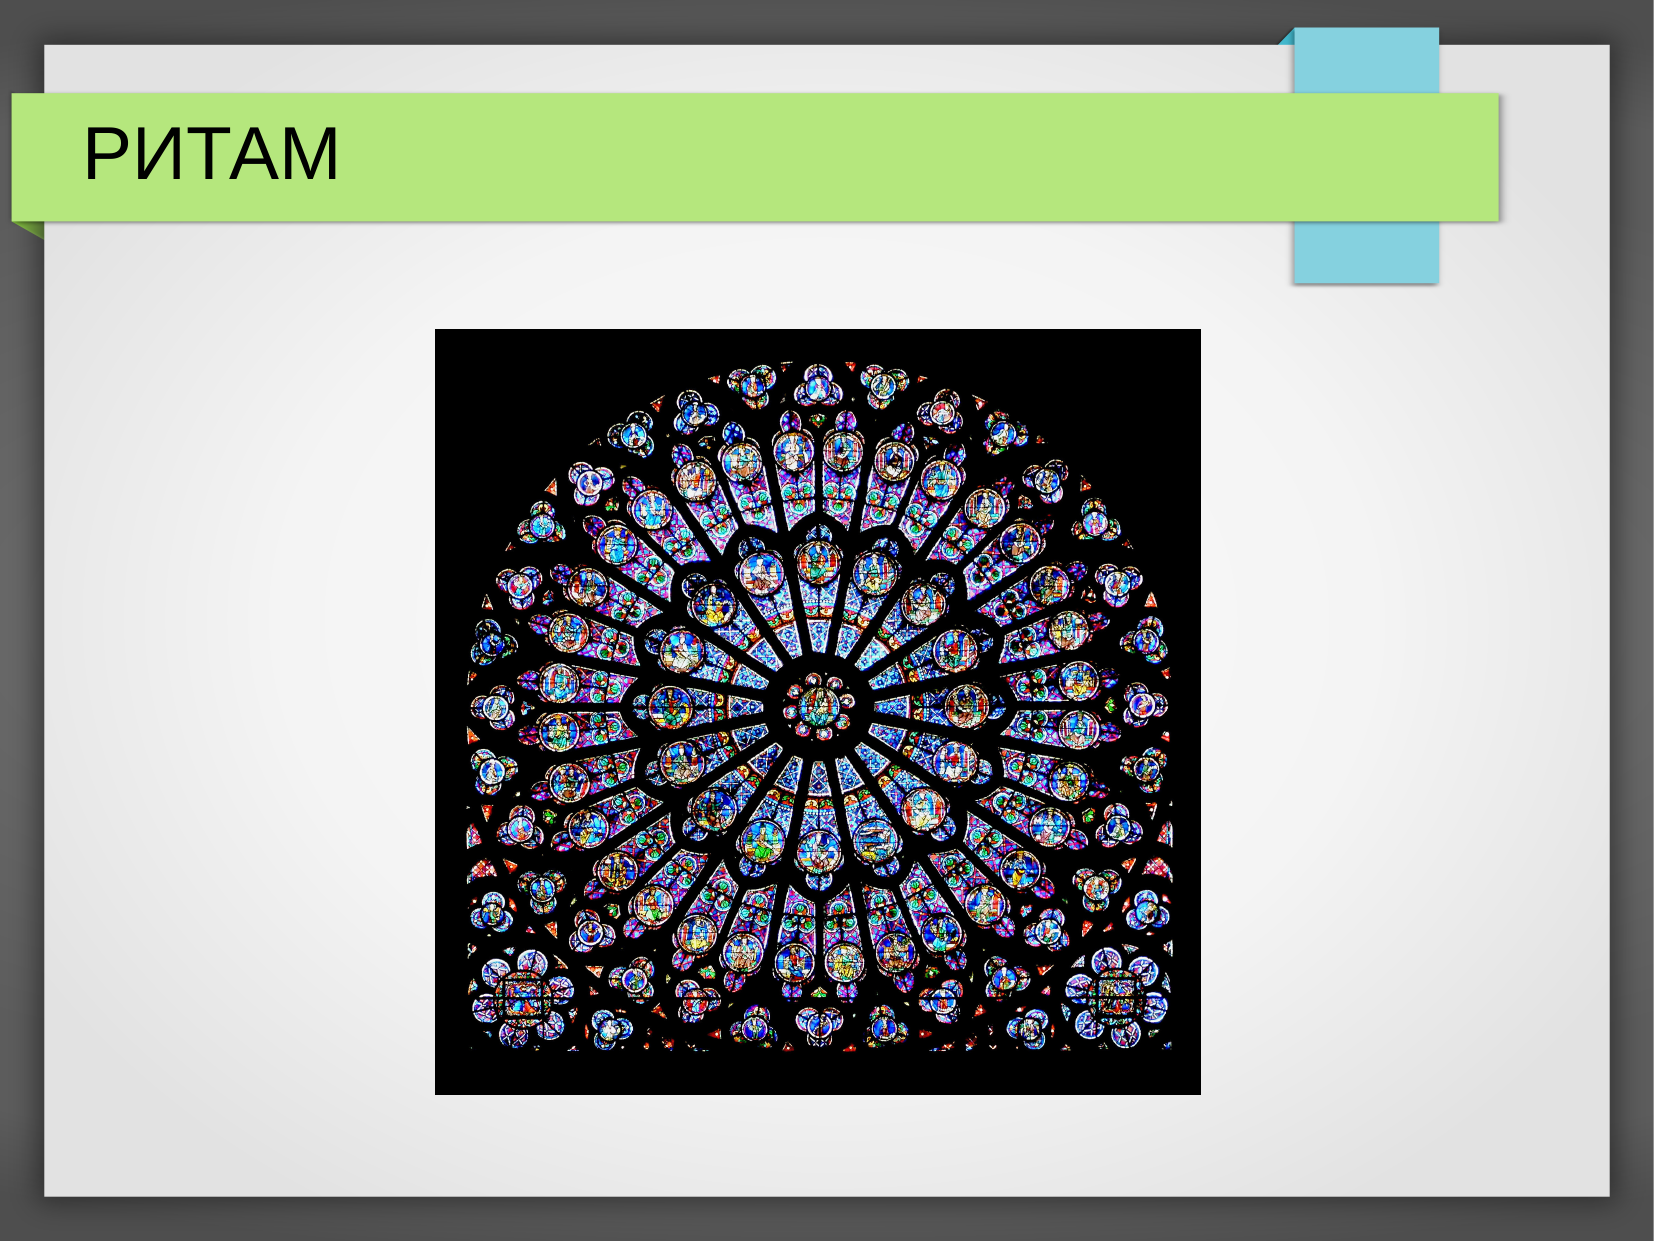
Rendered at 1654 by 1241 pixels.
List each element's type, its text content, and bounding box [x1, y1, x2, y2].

title РИТАМ [82, 94, 1264, 213]
picture [0, 0, 1654, 1241]
